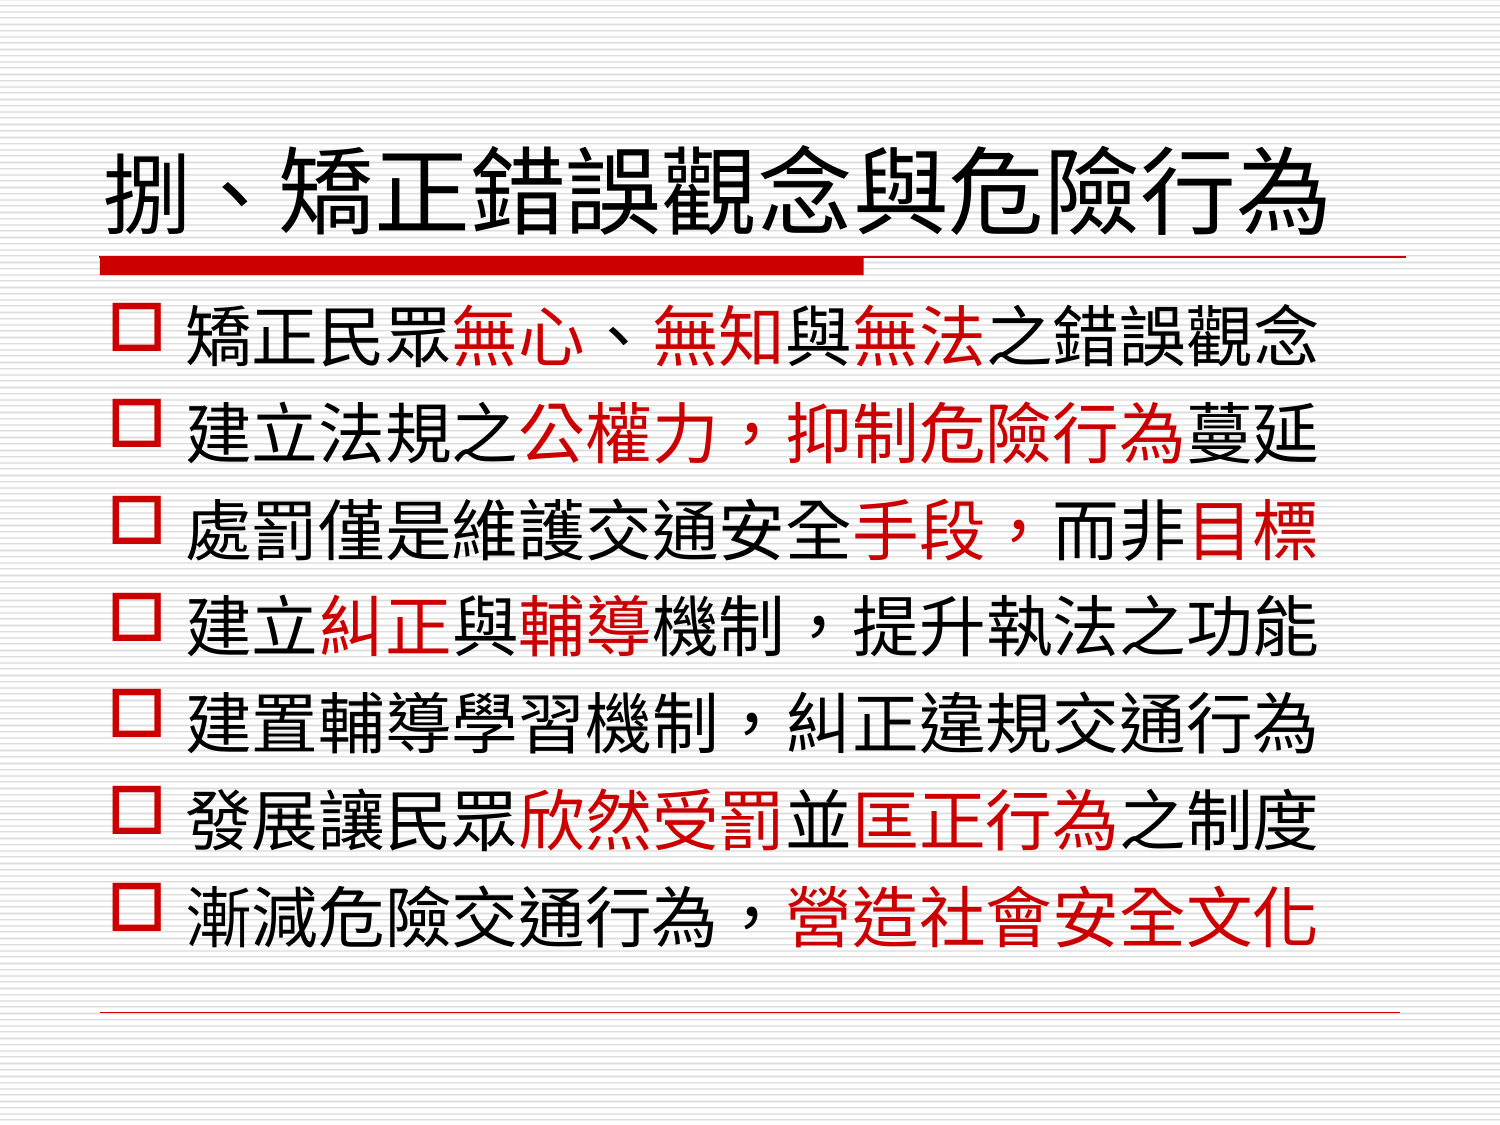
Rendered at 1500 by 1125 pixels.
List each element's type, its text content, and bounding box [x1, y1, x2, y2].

list 矯正民眾無心、無知與無法之錯誤觀念 建立法規之公權力，抑制危險行為蔓延 處罰僅是維護交通安全手段，而非目標 建立糾正與輔導機制，提升執法之功能 建置輔導學習機制，糾正違規交通行為 發展讓民眾欣然受罰並匡正行為之制度 漸減危險交通行為，營造社會安全文化 [92, 287, 1406, 988]
title 捌、矯正錯誤觀念與危險行為 [88, 54, 1437, 255]
picture [0, 0, 1500, 1125]
